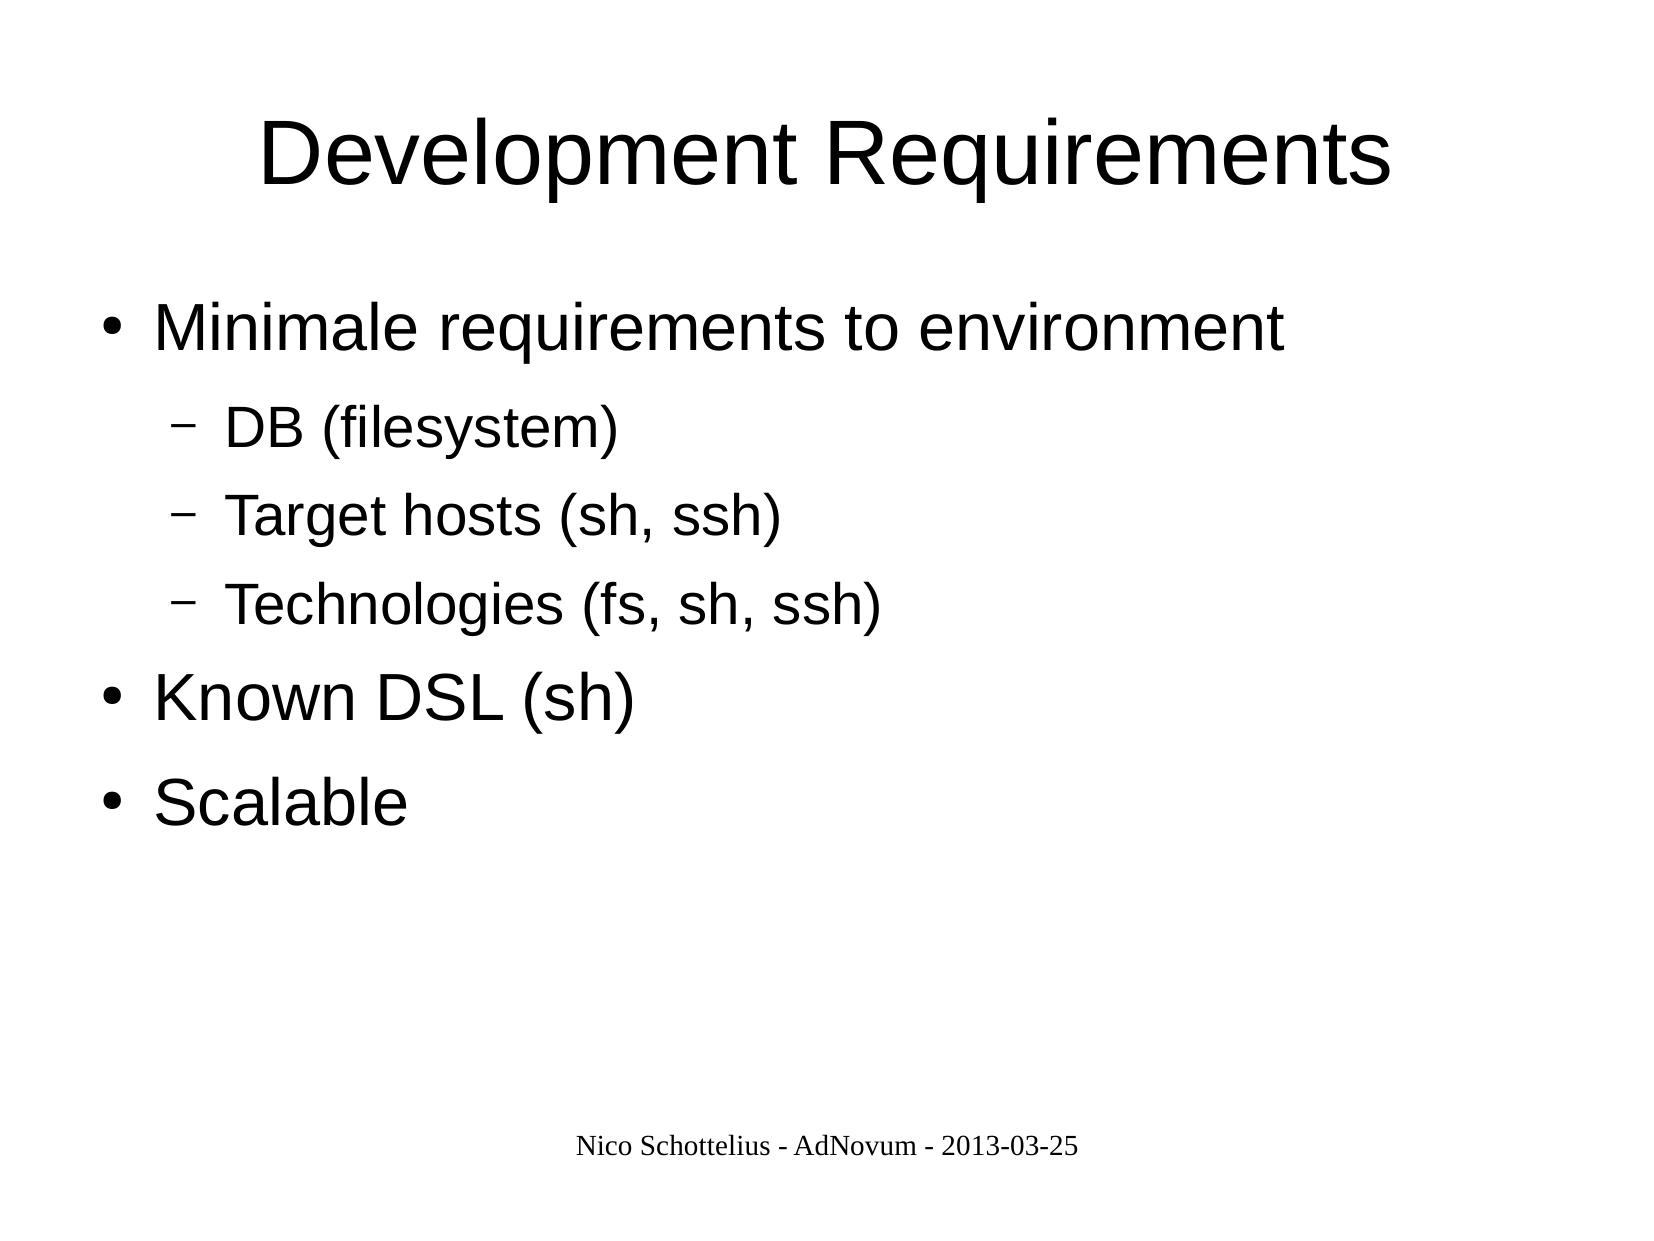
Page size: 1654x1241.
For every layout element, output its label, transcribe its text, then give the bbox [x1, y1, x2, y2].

title Development Requirements [82, 49, 1571, 257]
list Minimale requirements to environment DB (filesystem) Target hosts (sh, ssh) Technologies (fs, sh, ssh) Known DSL (sh) Scalable [82, 290, 1538, 1010]
